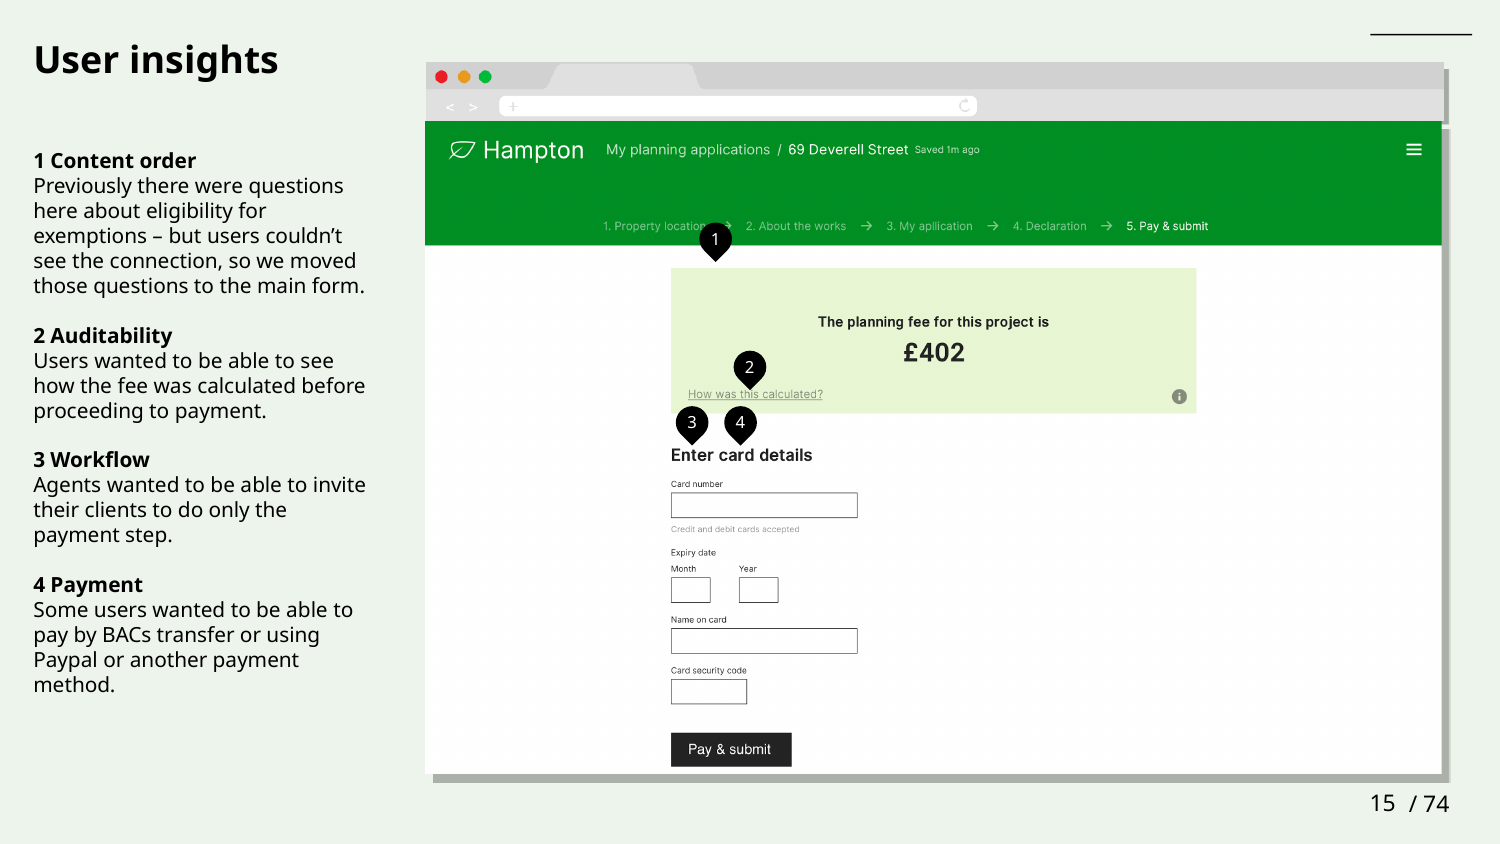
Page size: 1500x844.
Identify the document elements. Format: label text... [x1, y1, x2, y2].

text_box 1 [695, 211, 731, 266]
text_box 2 [730, 339, 766, 394]
slide_number <number> [1321, 783, 1412, 839]
picture [425, 62, 1444, 774]
title User insights [18, 17, 399, 100]
title 1 Content order Previously there were questions here about eligibility for exemptions – but users couldn’t see the connection, so we moved those questions to the main form. 2 Auditability Users wanted to be able to see how the fee was calculated before proceeding to payment. 3 Workflow Agents wanted to be able to invite their clients to do only the payment step. 4 Payment Some users wanted to be able to pay by BACs transfer or using Paypal or another payment method. [18, 132, 388, 760]
text_box 4 [720, 394, 756, 449]
text_box 3 [672, 394, 708, 449]
